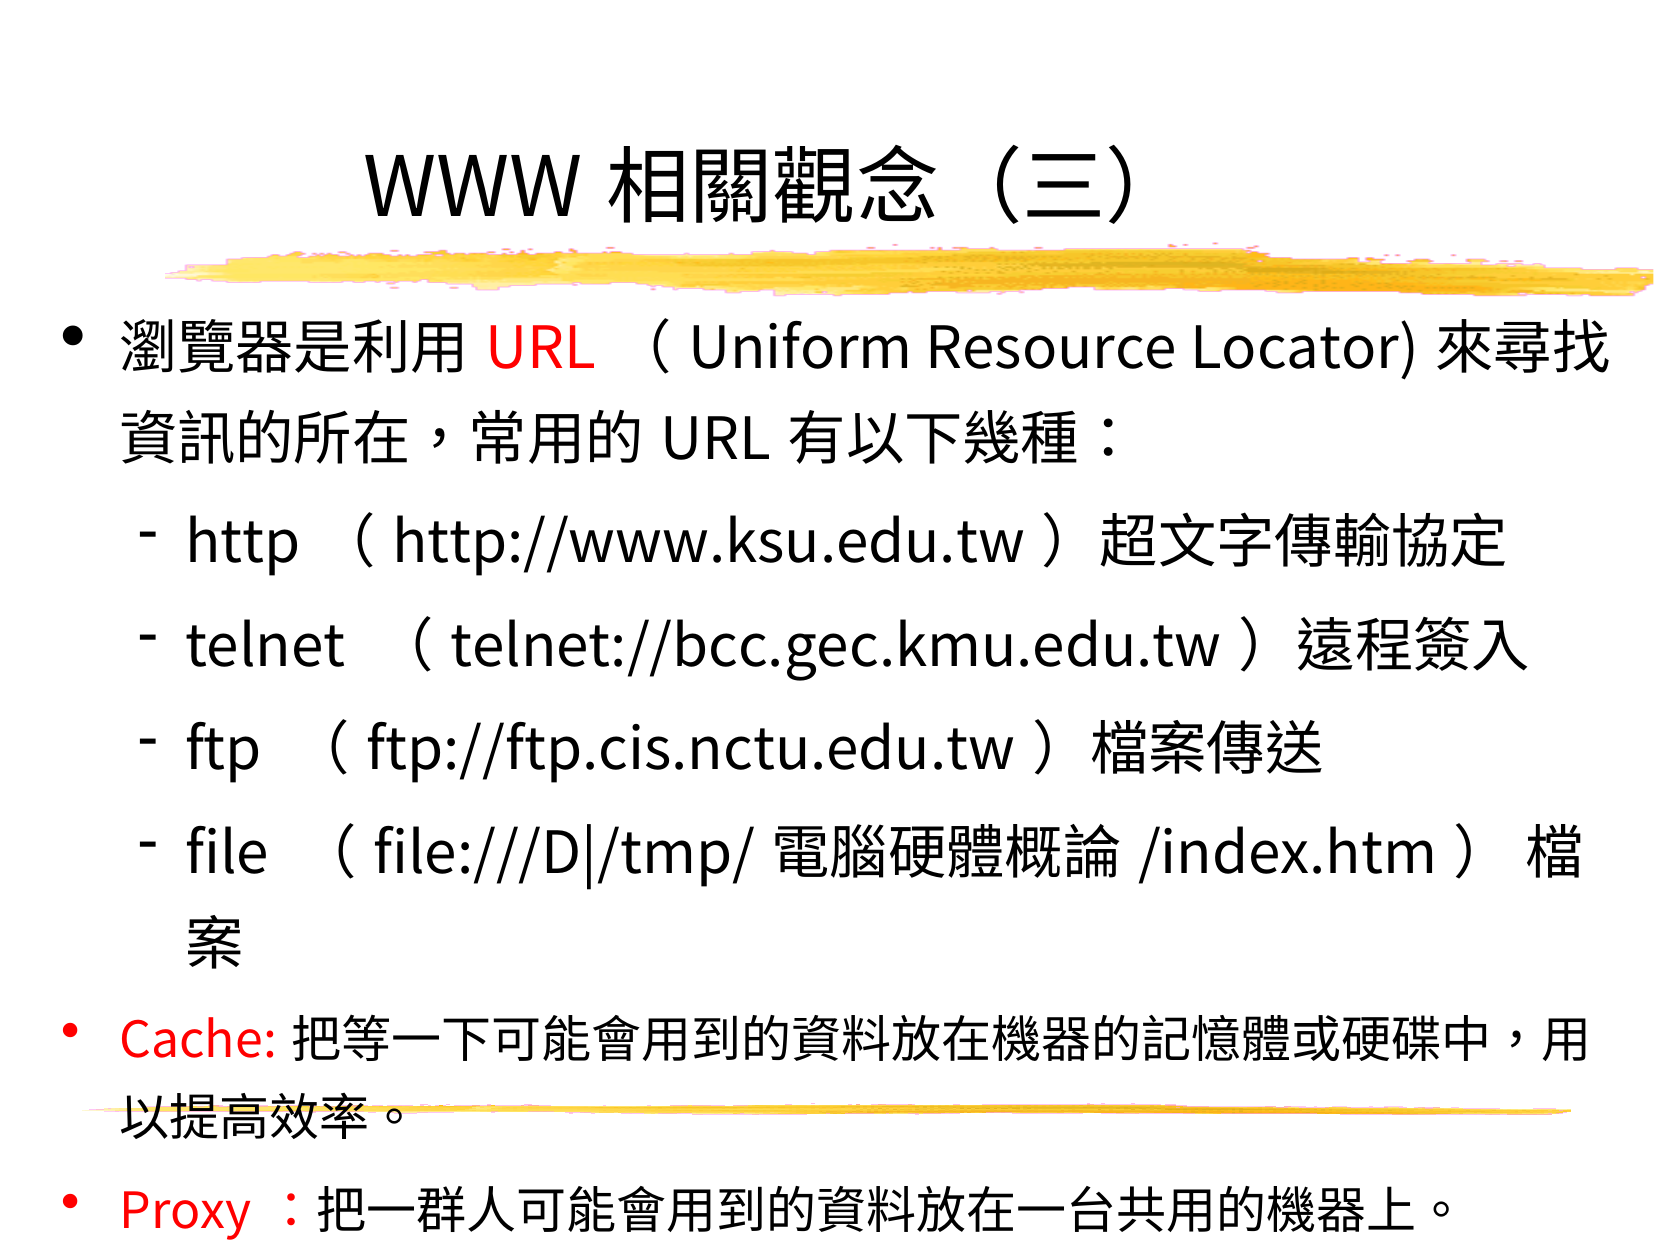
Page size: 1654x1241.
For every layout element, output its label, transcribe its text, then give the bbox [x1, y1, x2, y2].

picture [165, 237, 1654, 308]
title WWW相關觀念（三） [73, 41, 1479, 249]
list 瀏覽器是利用URL（Uniform Resource Locator)來尋找資訊的所在，常用的URL有以下幾種： http（http://www.ksu.edu.tw）超文字傳輸協定 telnet （telnet://bcc.gec.kmu.edu.tw）遠程簽入 ftp （ftp://ftp.cis.nctu.edu.tw）檔案傳送 file （file:///D|/tmp/電腦硬體概論/index.htm） 檔案 Cache:把等一下可能會用到的資料放在機器的記憶體或硬碟中，用以提高效率。 Proxy：把一群人可能會用到的資料放在一台共用的機器上。 [48, 286, 1630, 1230]
